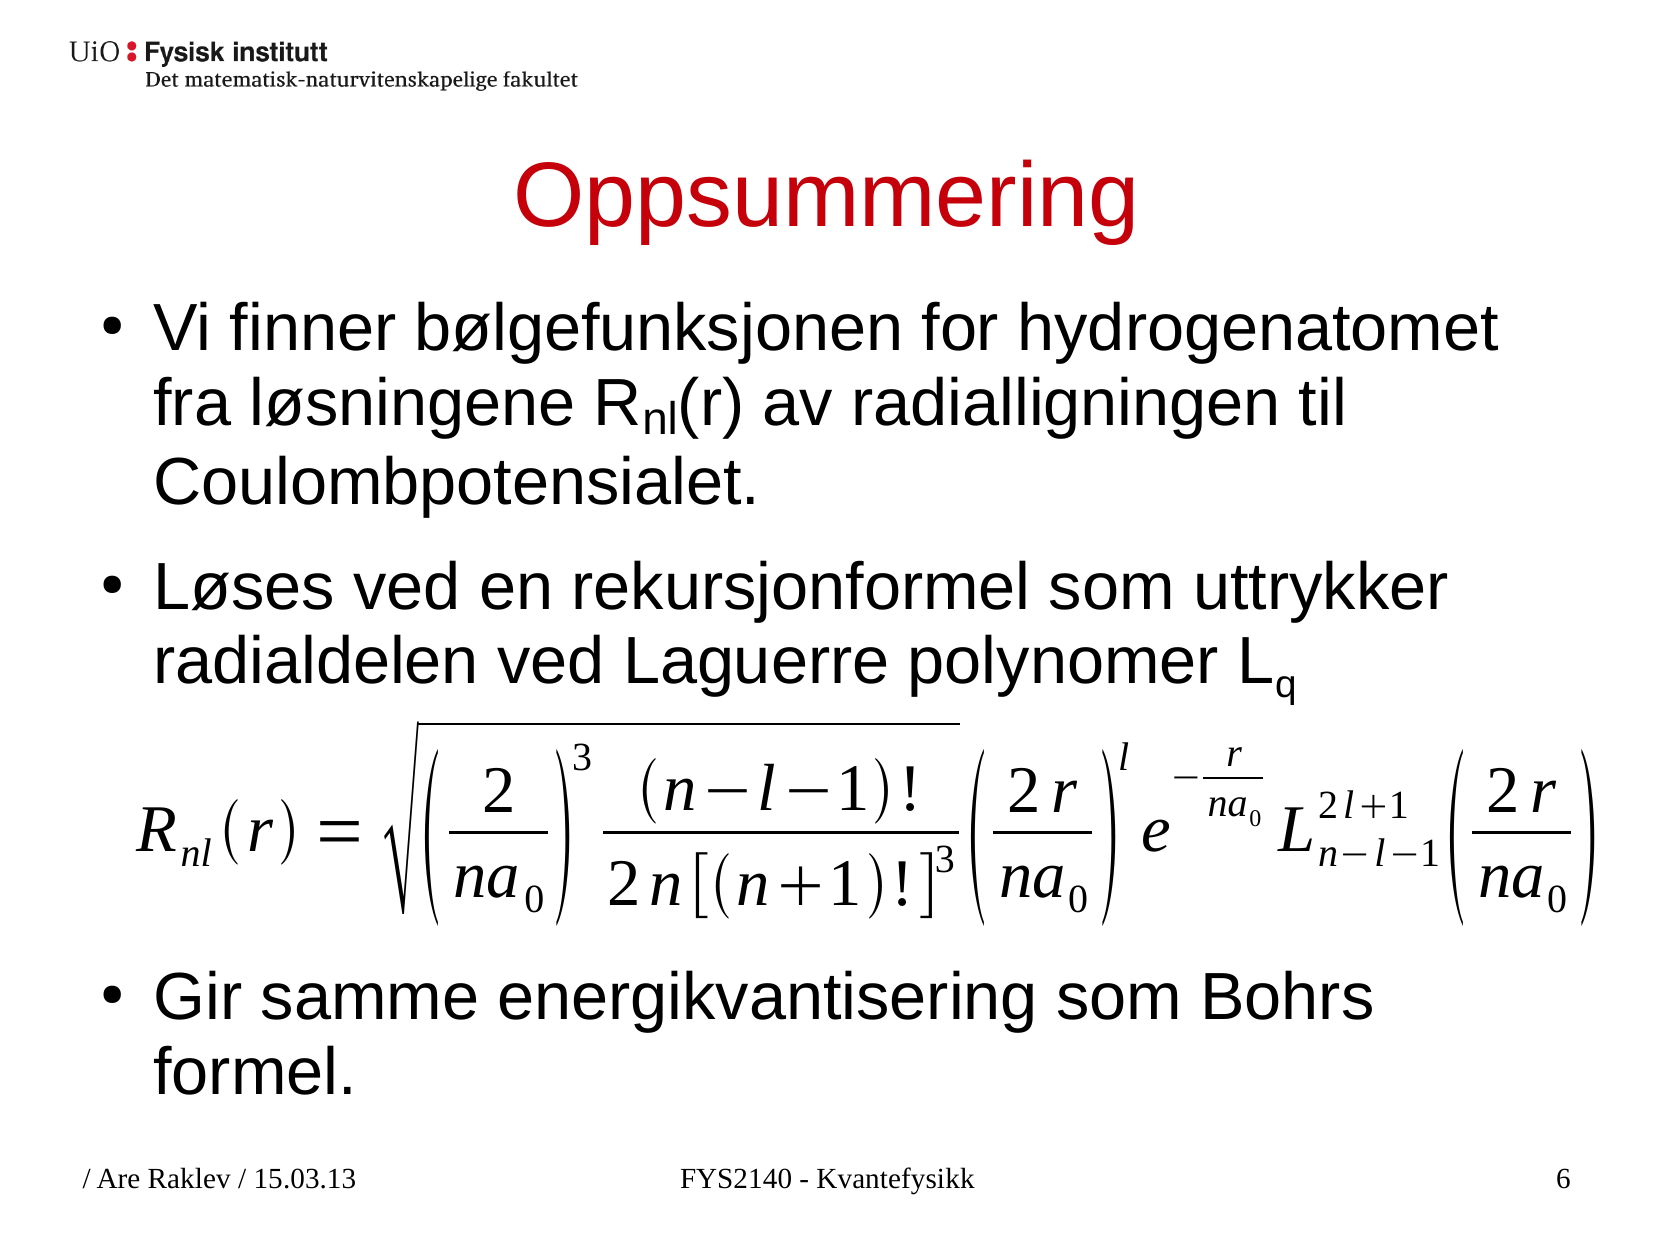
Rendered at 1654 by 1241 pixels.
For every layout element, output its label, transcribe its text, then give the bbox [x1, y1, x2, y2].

chart [126, 718, 1606, 930]
title Oppsummering [82, 90, 1571, 298]
picture [68, 37, 581, 93]
list Vi finner bølgefunksjonen for hydrogenatomet fra løsningene Rnl(r) av radialligningen til Coulombpotensialet. Løses ved en rekursjonformel som uttrykker radialdelen ved Laguerre polynomer Lq Gir samme energikvantisering som Bohrs formel. [82, 290, 1538, 1107]
